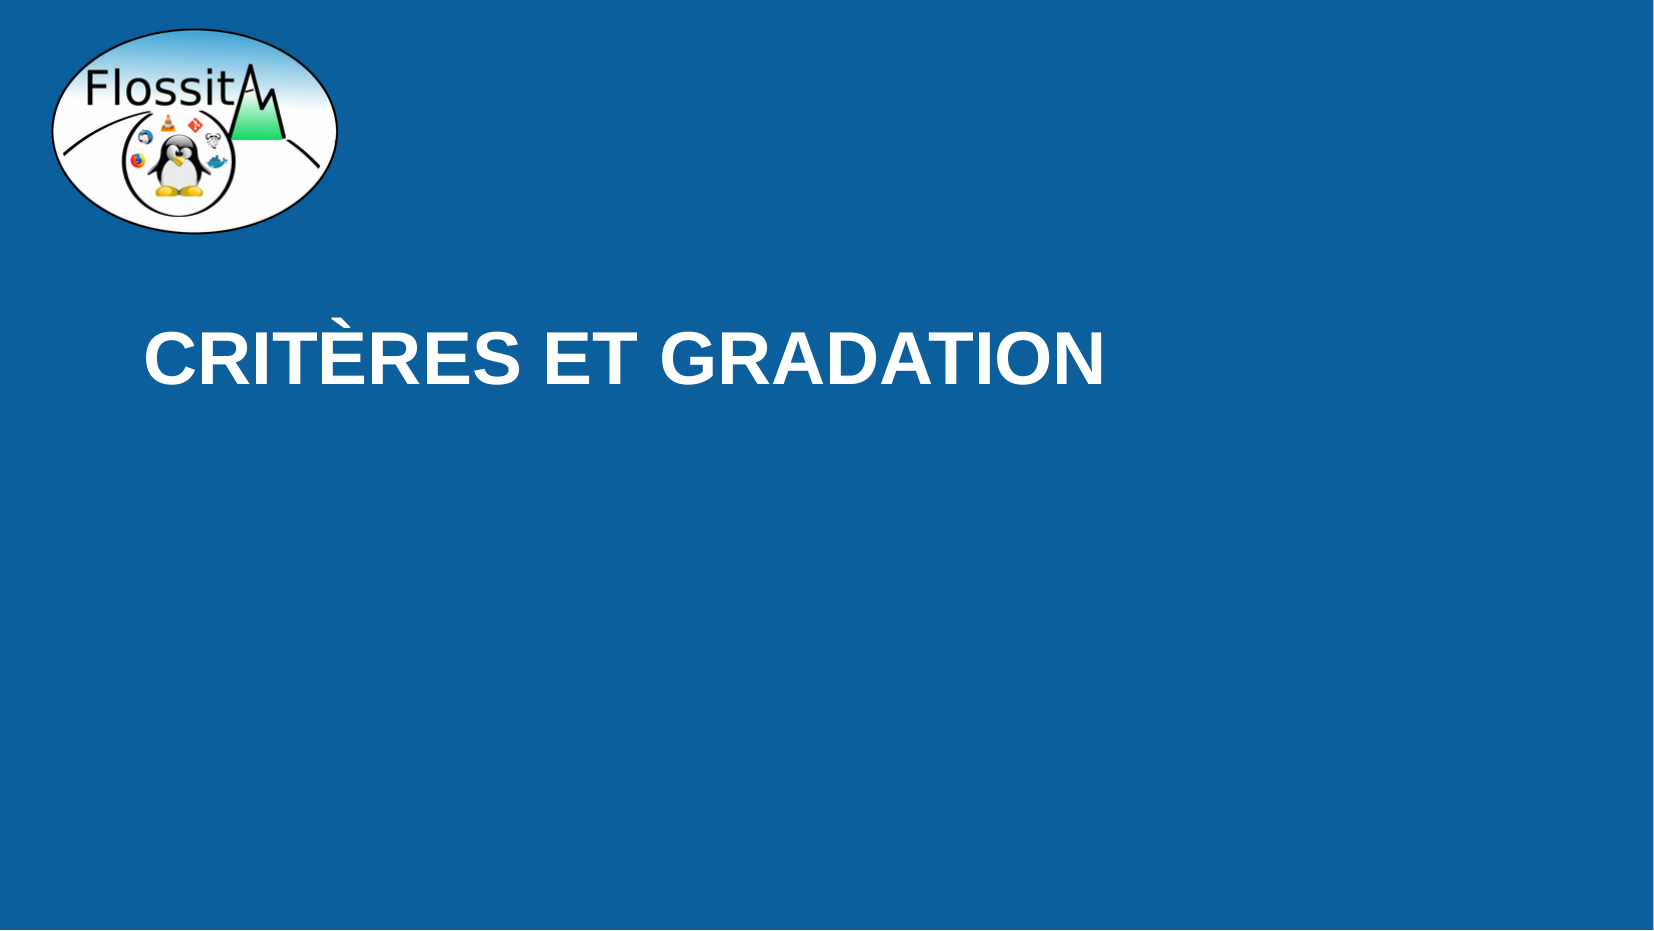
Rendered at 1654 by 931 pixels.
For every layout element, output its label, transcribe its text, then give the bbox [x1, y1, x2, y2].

title CRITÈRES ET GRADATION [143, 182, 1459, 401]
picture [50, 27, 339, 235]
